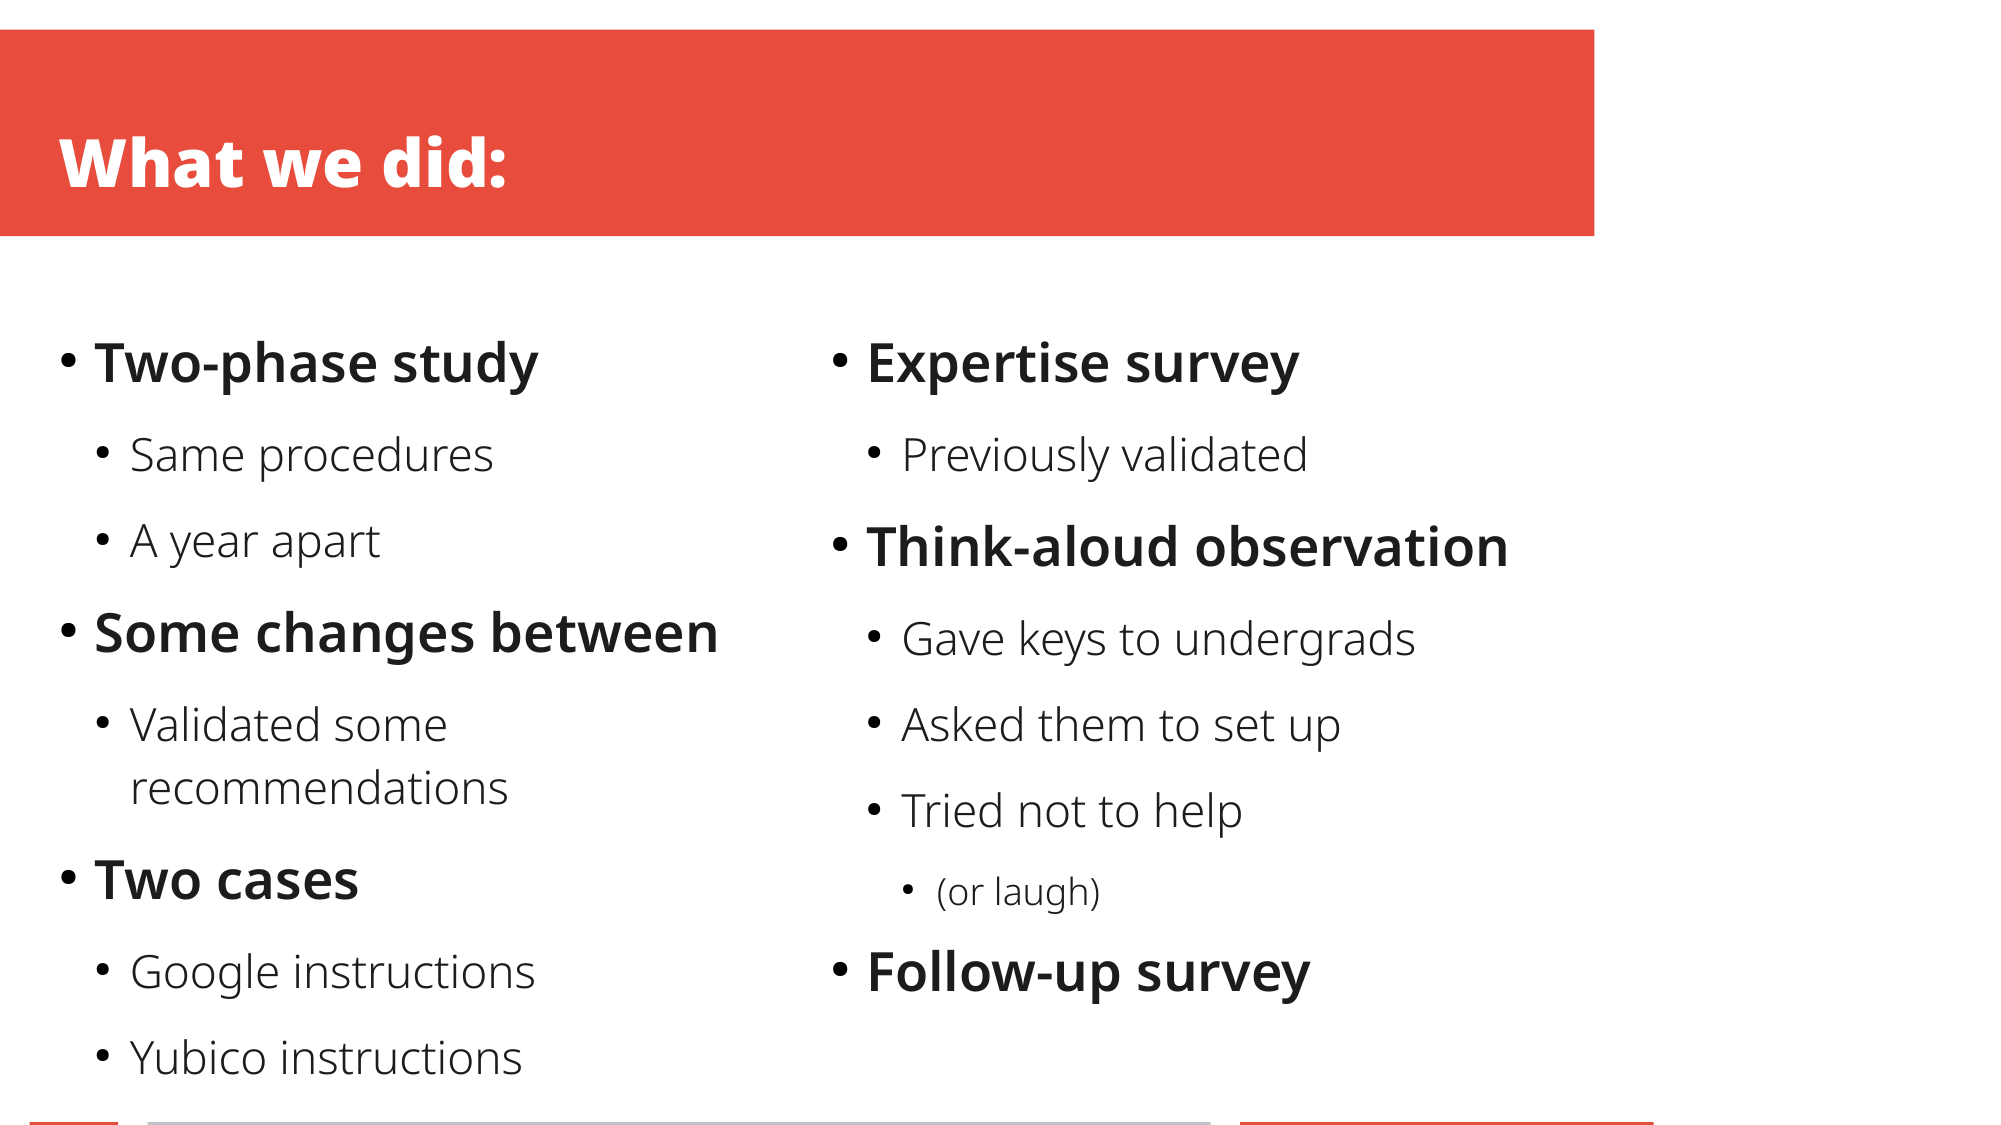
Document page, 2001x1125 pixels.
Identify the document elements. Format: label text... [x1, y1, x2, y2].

title What we did: [59, 59, 1595, 207]
list Two-phase study Same procedures A year apart Some changes between Validated some recommendations Two cases Google instructions Yubico instructions [59, 324, 794, 1093]
list Expertise survey Previously validated Think-aloud observation Gave keys to undergrads Asked them to set up Tried not to help (or laugh) Follow-up survey [830, 324, 1566, 1093]
